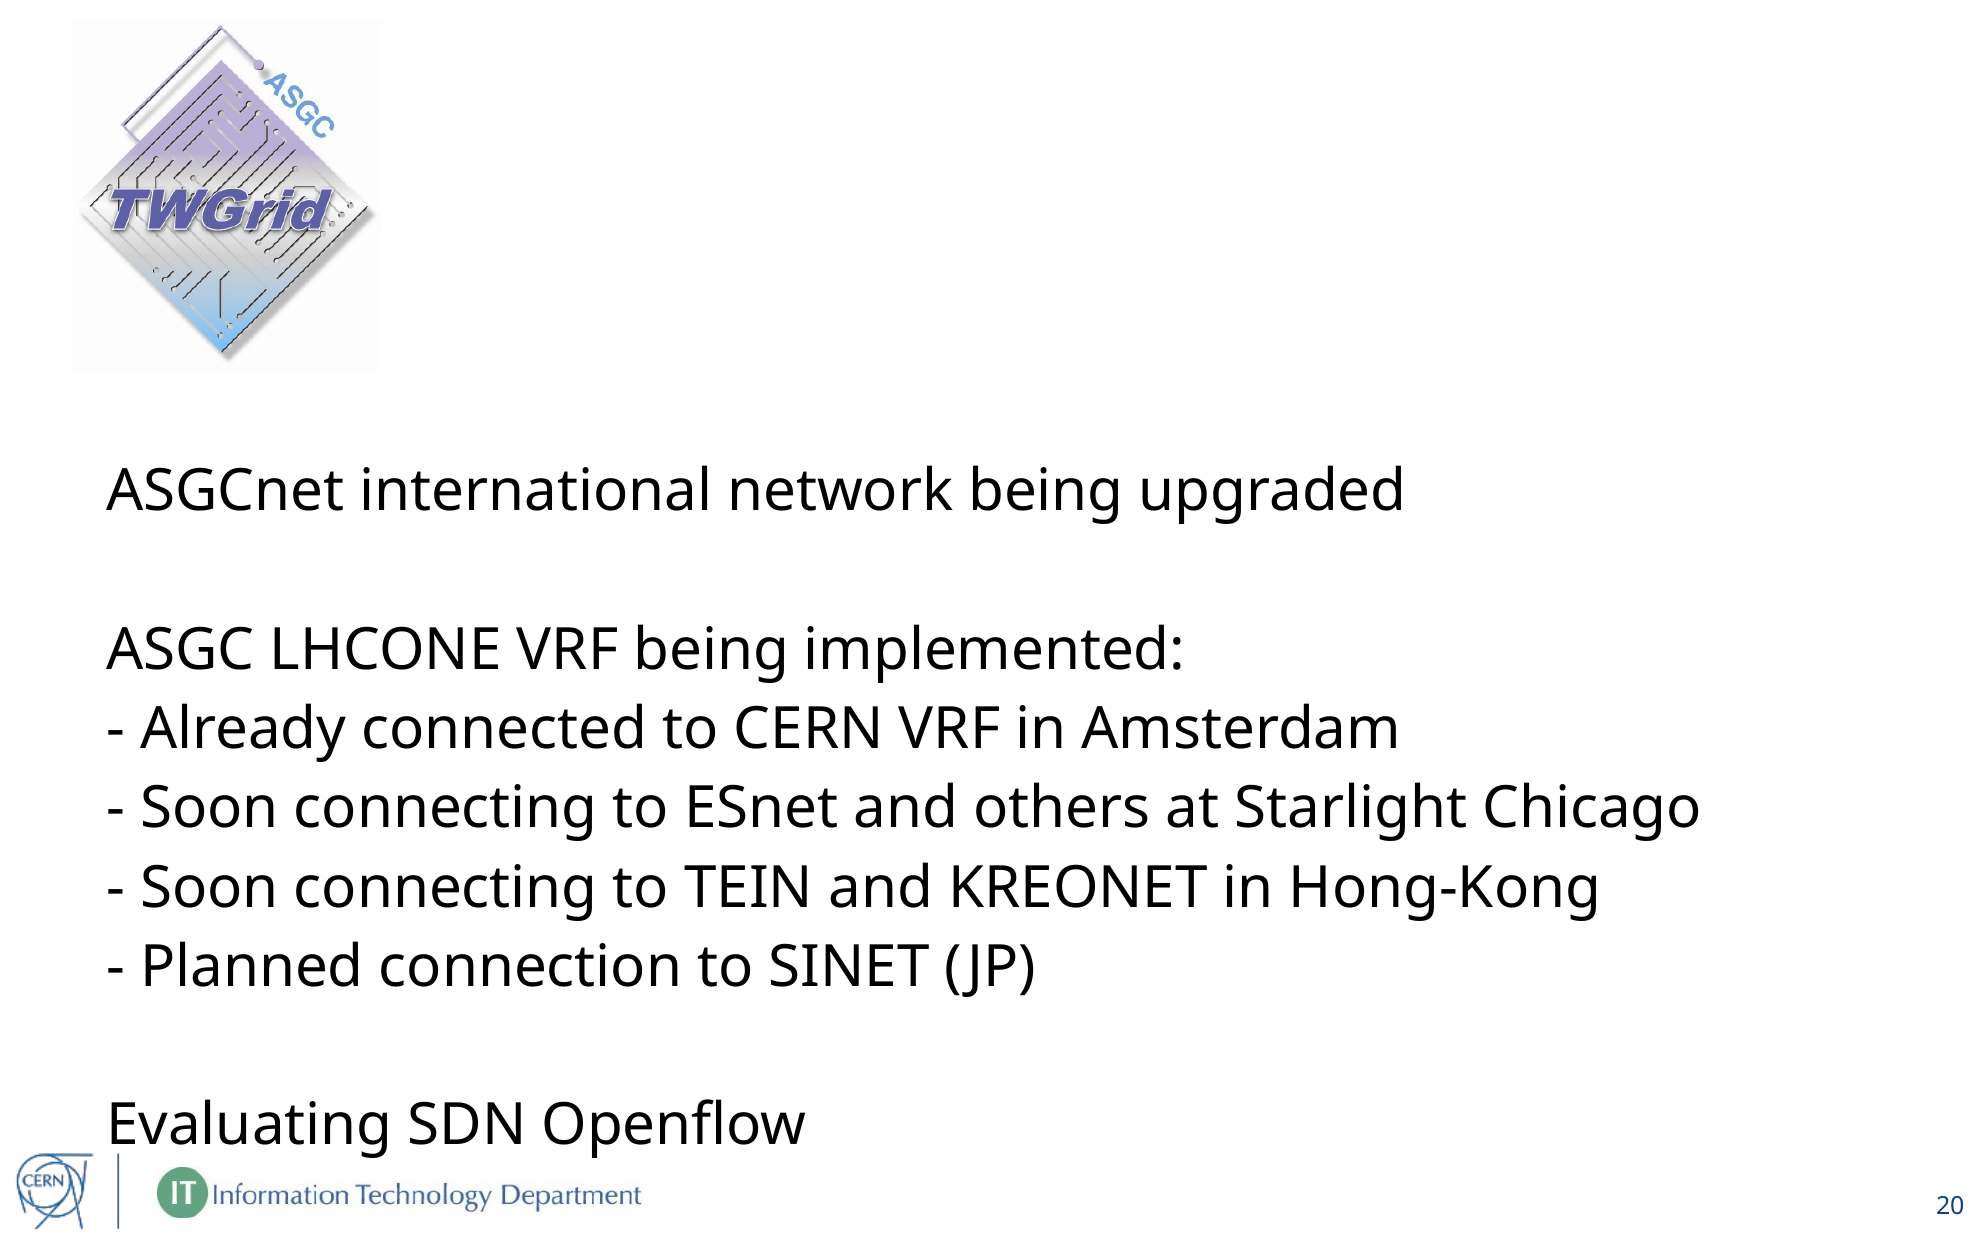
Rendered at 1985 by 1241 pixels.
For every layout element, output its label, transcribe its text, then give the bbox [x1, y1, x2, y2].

picture [16, 1188, 64, 1236]
picture [38, 1207, 55, 1215]
picture [19, 1188, 64, 1207]
text_box ASGCnet international network being upgraded ASGC LHCONE VRF being implemented: - Already connected to CERN VRF in Amsterdam - Soon connecting to ESnet and others at Starlight Chicago - Soon connecting to TEIN and KREONET in Hong-Kong - Planned connection to SINET (JP) Evaluating SDN Openflow [91, 203, 1921, 1241]
picture [51, 1200, 64, 1215]
picture [73, 19, 382, 374]
